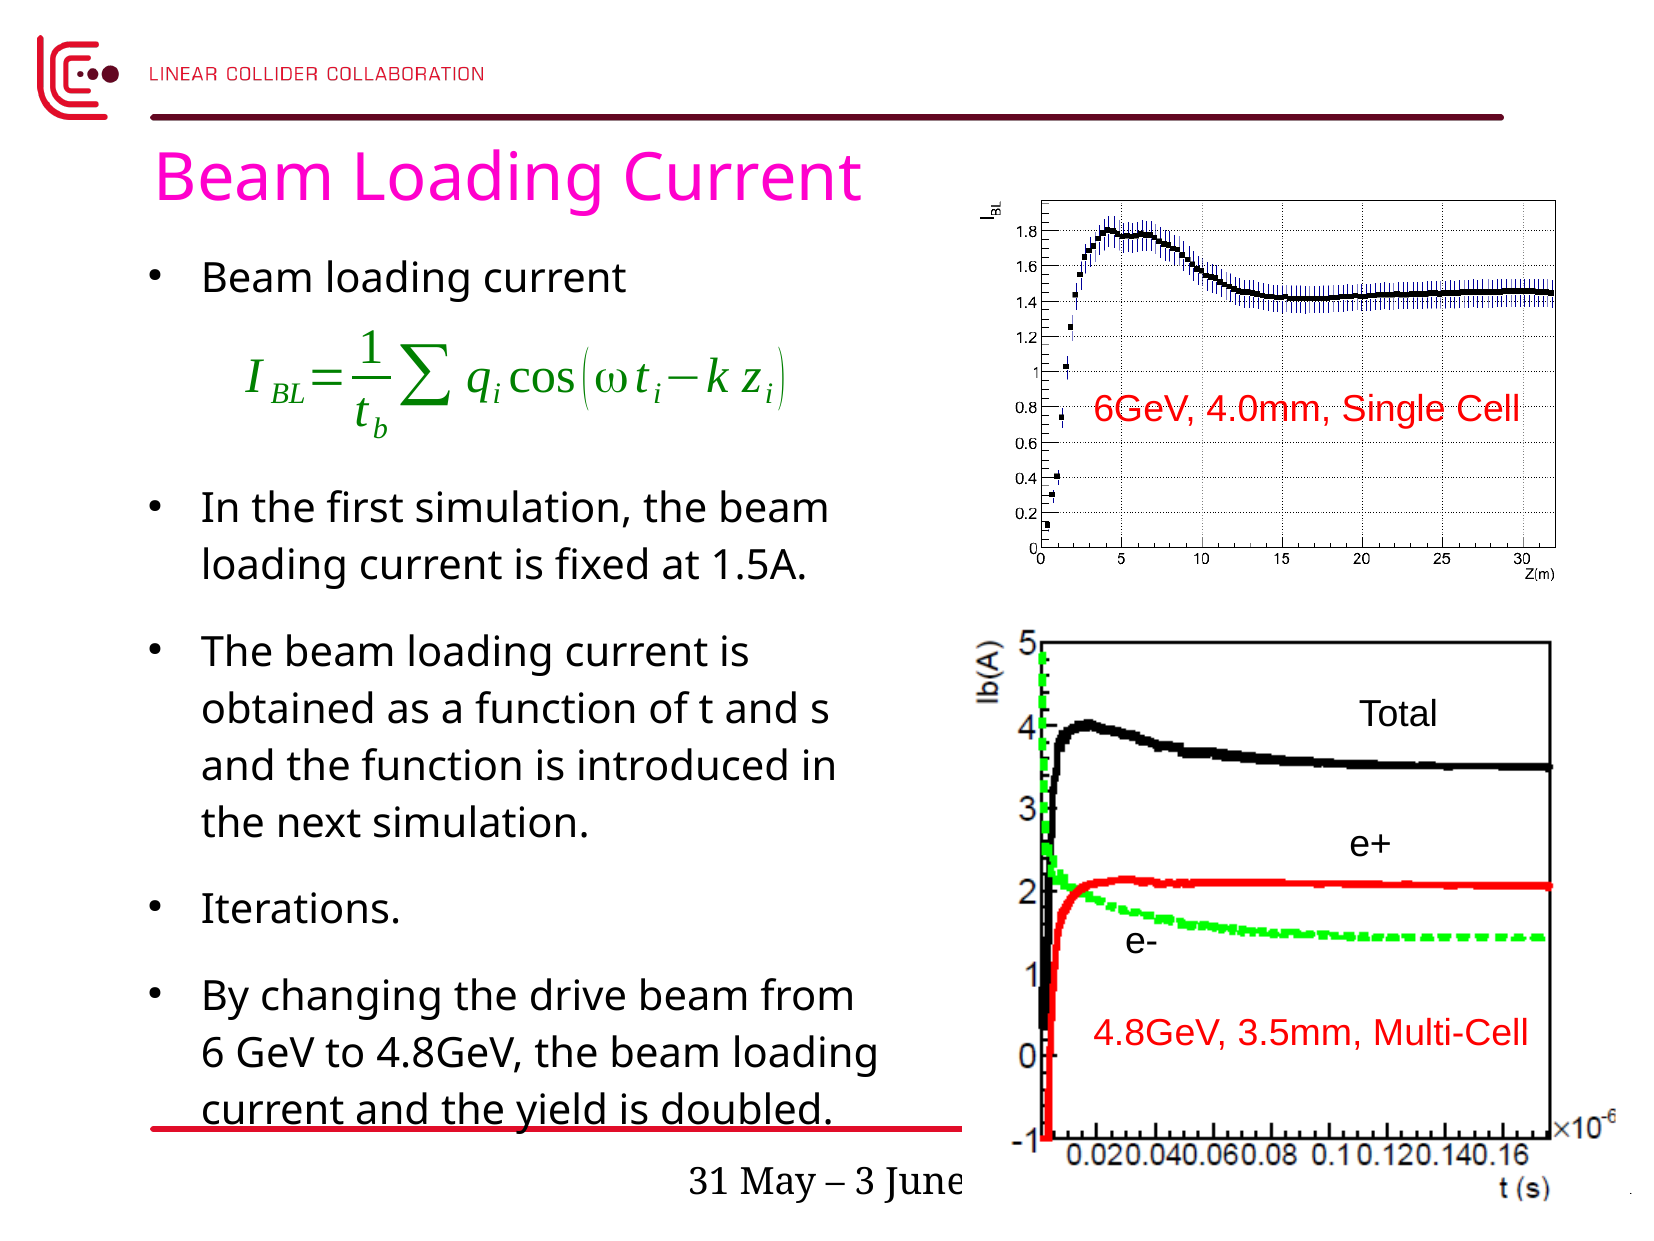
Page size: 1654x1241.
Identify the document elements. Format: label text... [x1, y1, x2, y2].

chart [236, 318, 793, 444]
text_box e+ [1334, 814, 1408, 872]
text_box e- [1110, 911, 1174, 1004]
text_box Total [1344, 685, 1458, 742]
list Beam loading current In the first simulation, the beam loading current is fixed at 1.5A. The beam loading current is obtained as a function of t and s and the function is introduced in the next simulation. Iterations. By changing the drive beam from 6 GeV to 4.8GeV, the beam loading current and the yield is doubled. [129, 248, 886, 1075]
title Beam Loading Current [153, 70, 1642, 278]
picture [150, 156, 1630, 1217]
text_box 6GeV, 4.0mm, Single Cell [1078, 380, 1540, 438]
text_box 4.8GeV, 3.5mm, Multi-Cell [1078, 1003, 1548, 1061]
picture [37, 35, 483, 248]
